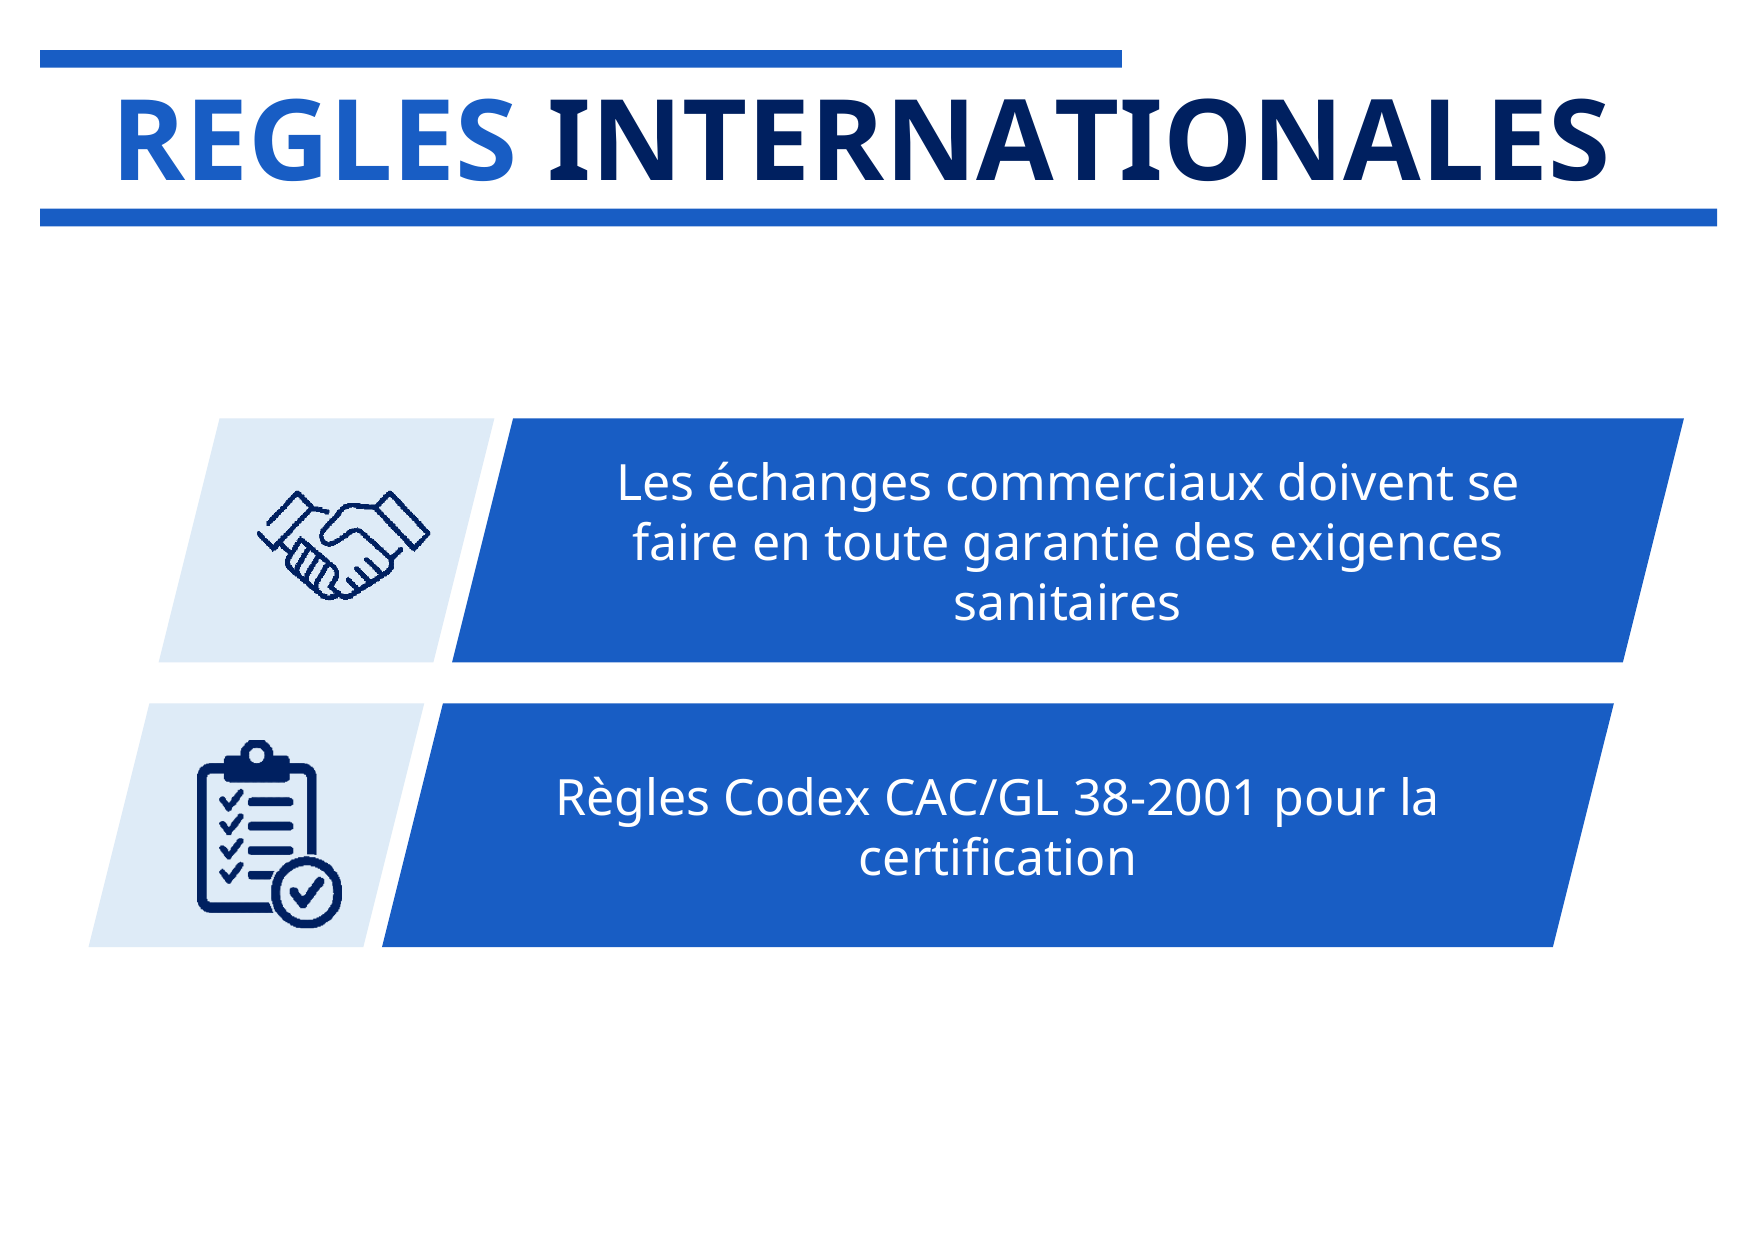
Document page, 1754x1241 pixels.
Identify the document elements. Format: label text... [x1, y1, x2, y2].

text_box Les échanges commerciaux doivent se faire en toute garantie des exigences sanitaires [452, 418, 1684, 663]
text_box [88, 703, 425, 948]
picture [156, 731, 383, 937]
text_box Règles Codex CAC/GL 38-2001 pour la certification [382, 703, 1614, 948]
picture [255, 459, 433, 622]
text_box [158, 418, 495, 663]
text_box REGLES INTERNATIONALES [0, 52, 1722, 236]
